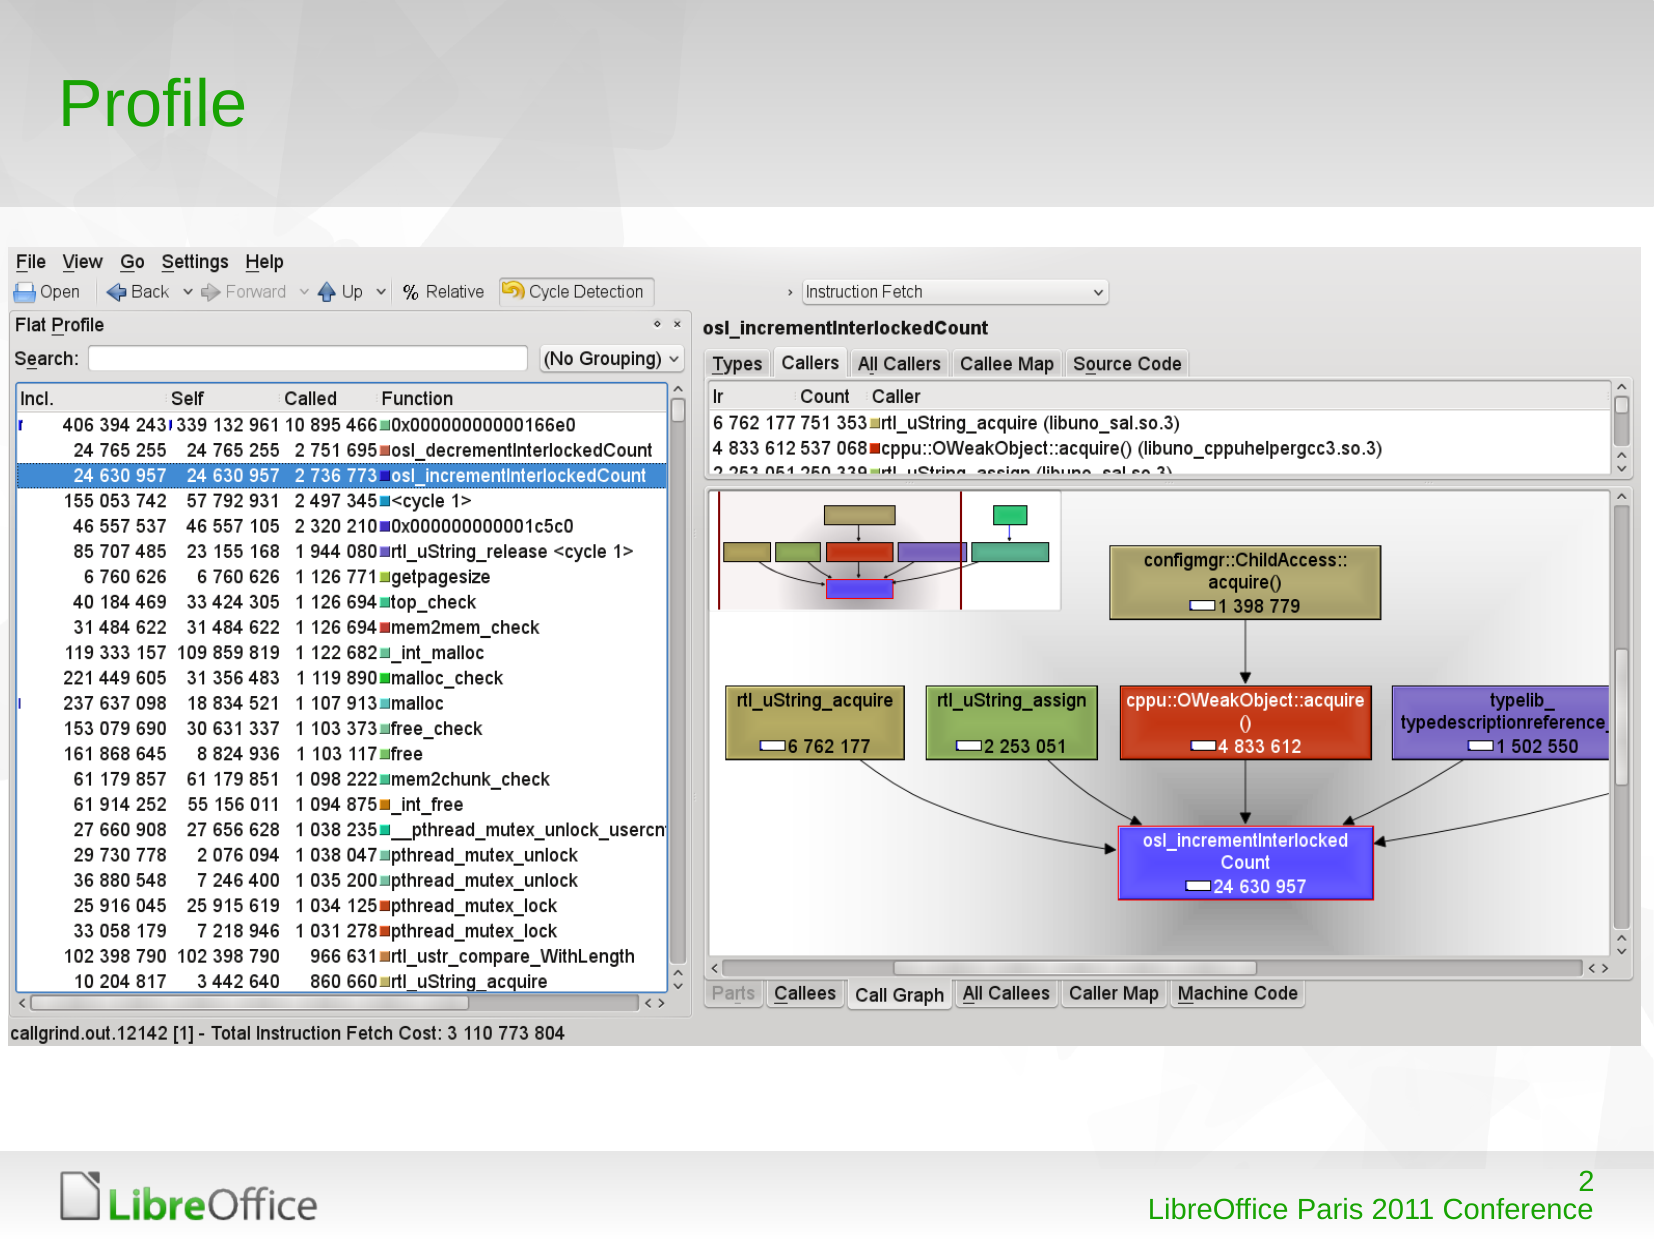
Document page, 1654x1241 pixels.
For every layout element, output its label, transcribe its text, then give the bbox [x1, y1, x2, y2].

title Profile [59, 29, 1595, 178]
picture [0, 0, 1654, 1169]
picture [41, 1152, 337, 1240]
